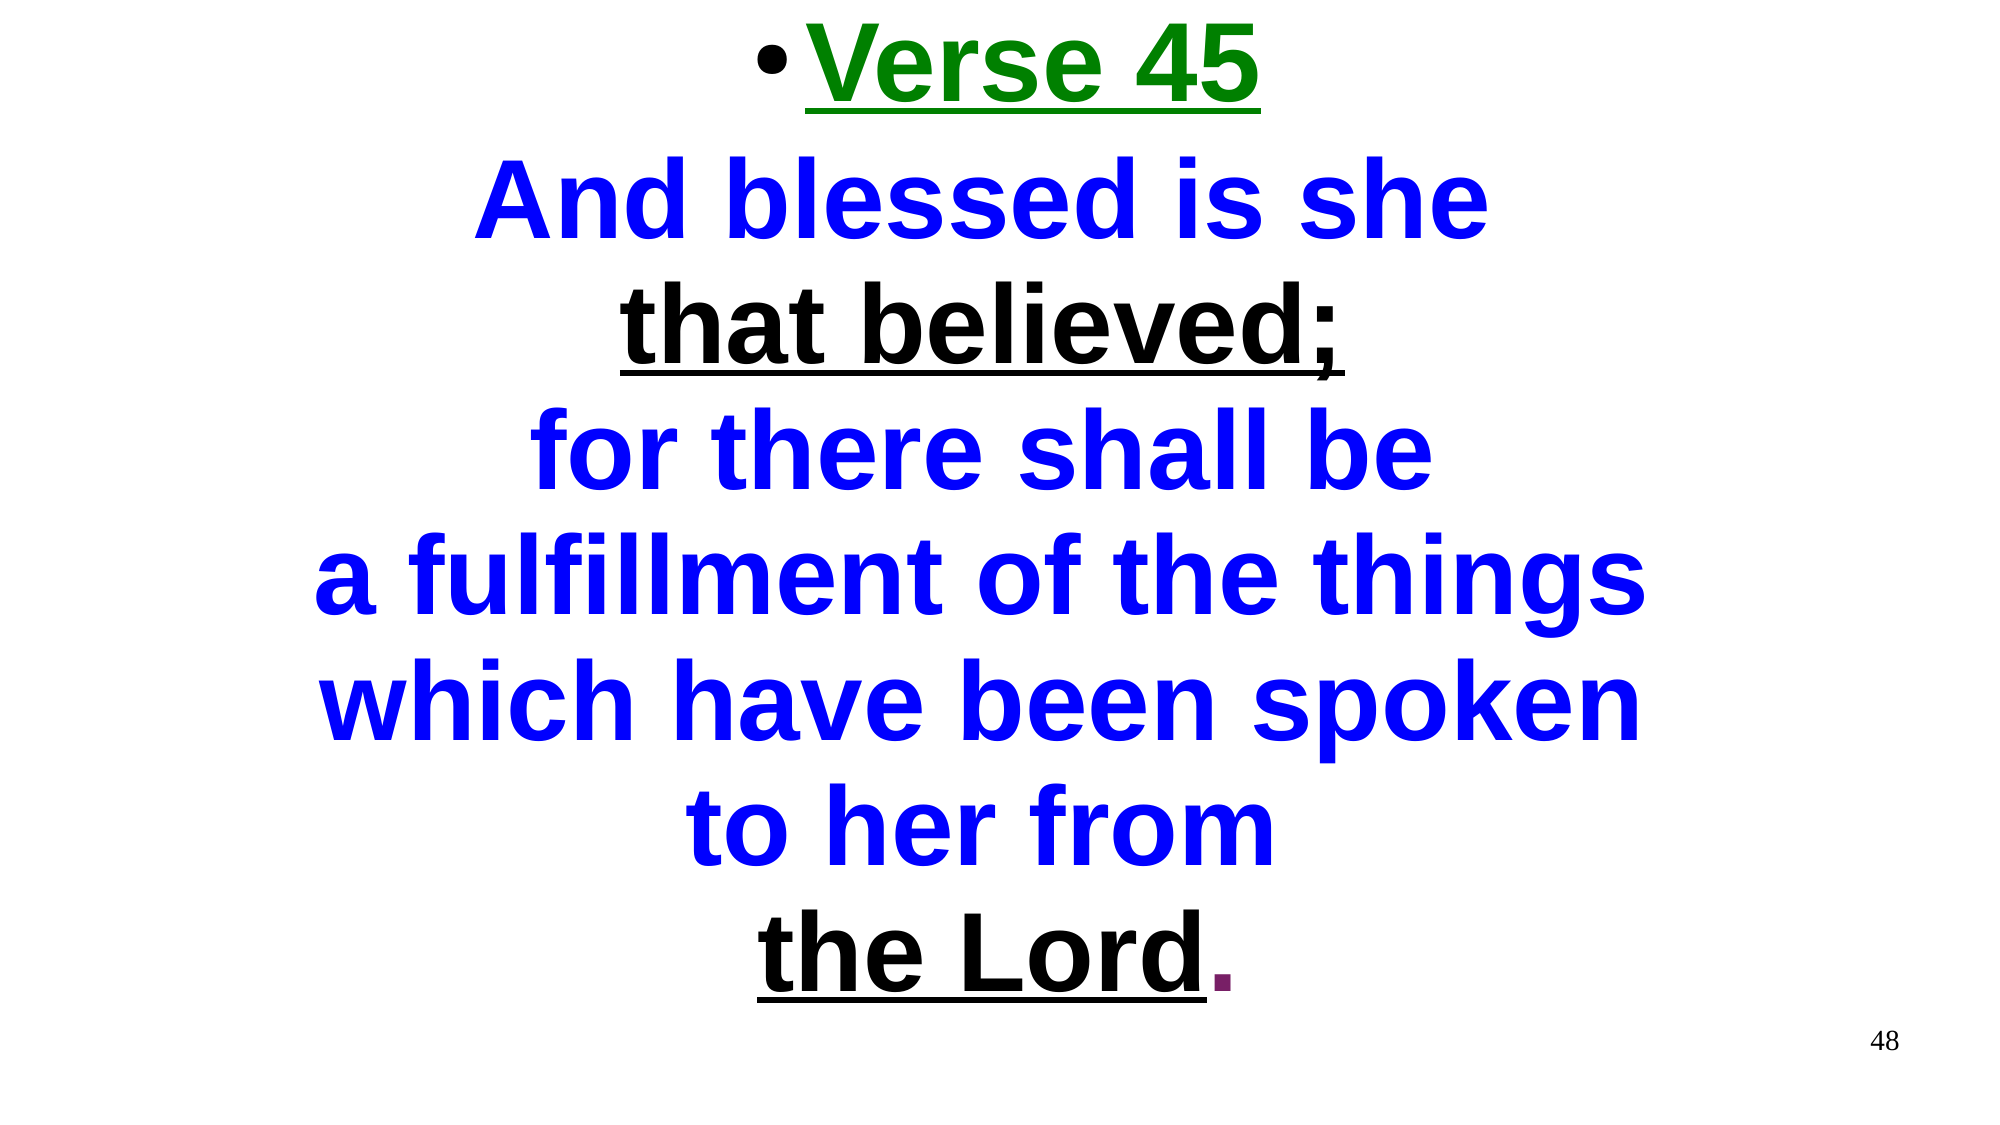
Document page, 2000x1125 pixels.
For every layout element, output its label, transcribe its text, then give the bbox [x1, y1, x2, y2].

list Verse 45 And blessed is she that believed; for there shall be a fulfillment of the things which have been spoken to her from the Lord. [0, 0, 1996, 1123]
